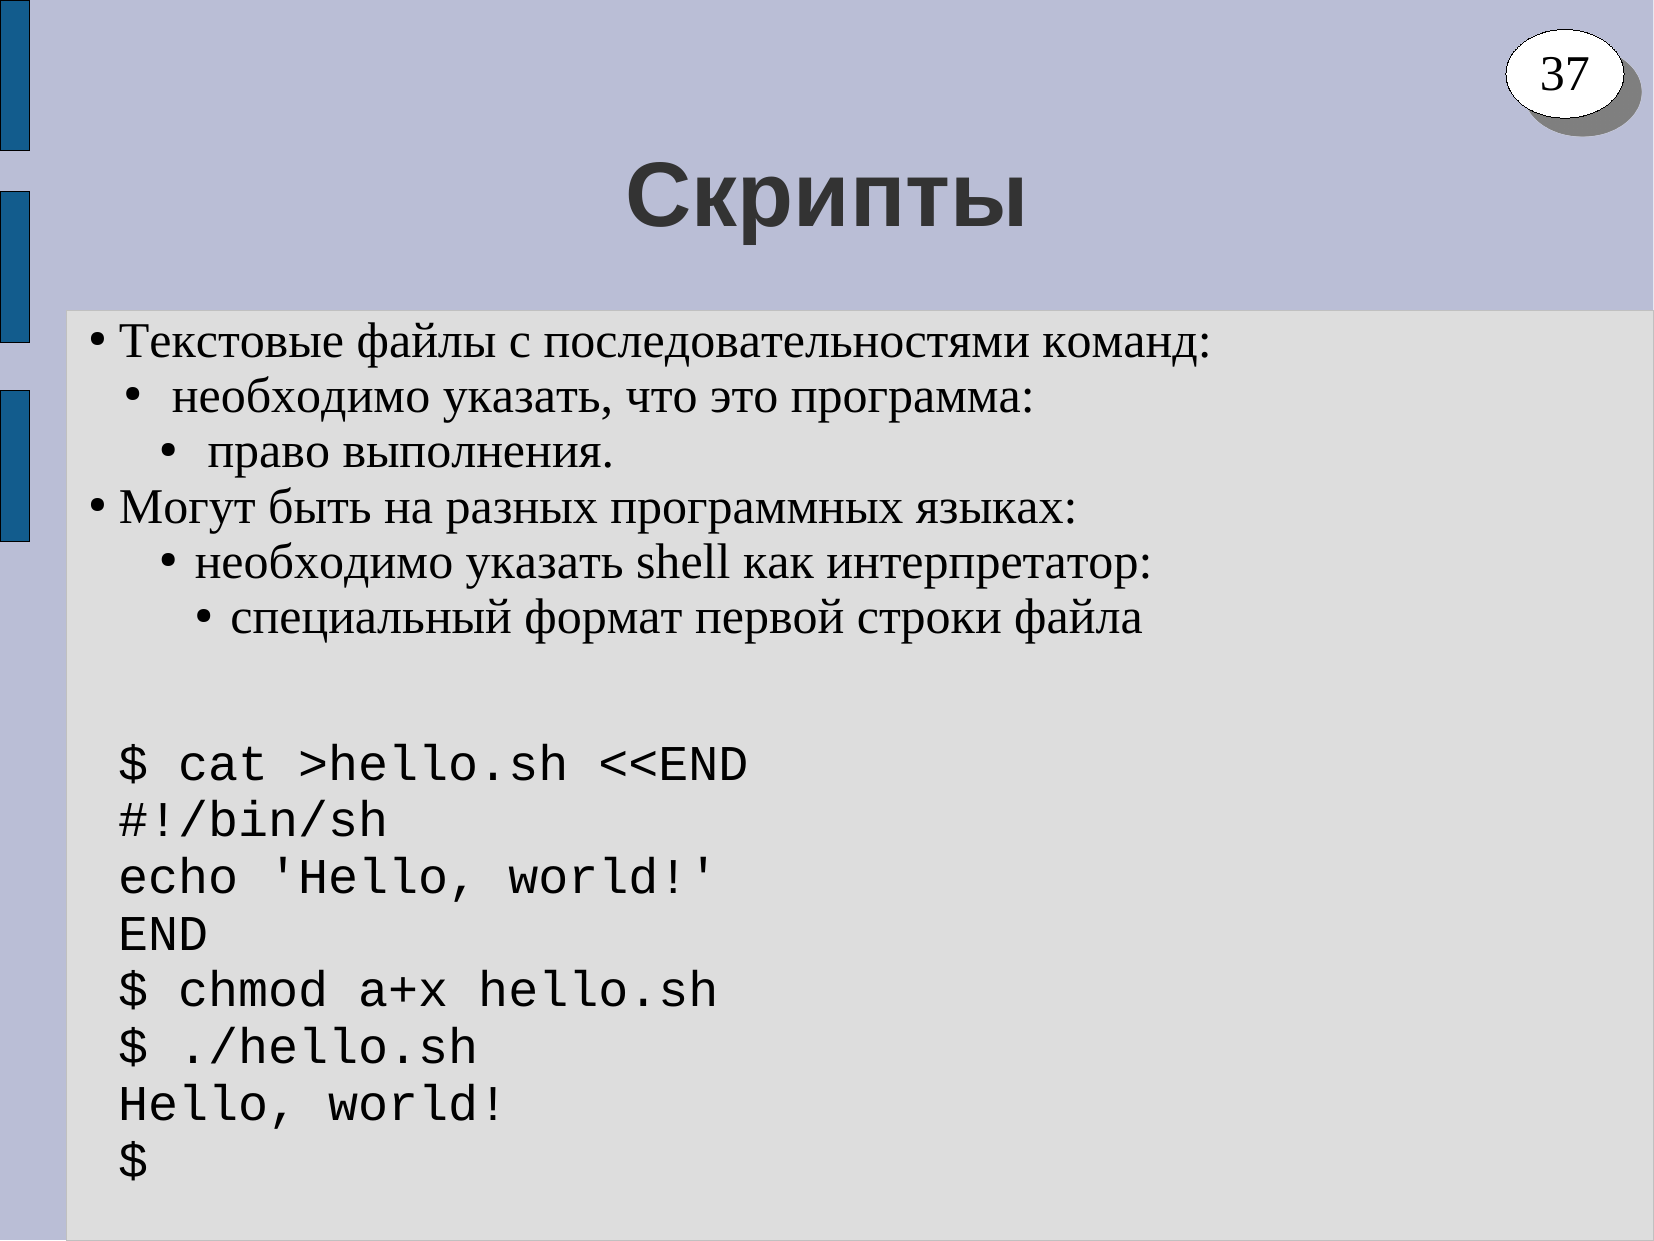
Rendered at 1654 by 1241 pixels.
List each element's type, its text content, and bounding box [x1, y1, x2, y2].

text_box Текстовые файлы с последовательностями команд: необходимо указать, что это программа: право выполнения. Могут быть на разных программных языках: необходимо указать shell как интерпретатор: специальный формат первой строки файла [88, 312, 1213, 645]
text_box 37 [1505, 29, 1625, 119]
title Скрипты [121, 91, 1534, 299]
text_box $ cat >hello.sh <<END #!/bin/sh echo 'Hello, world!' END $ chmod a+x hello.sh $ ./hello.sh Hello, world! $ [118, 738, 749, 1193]
